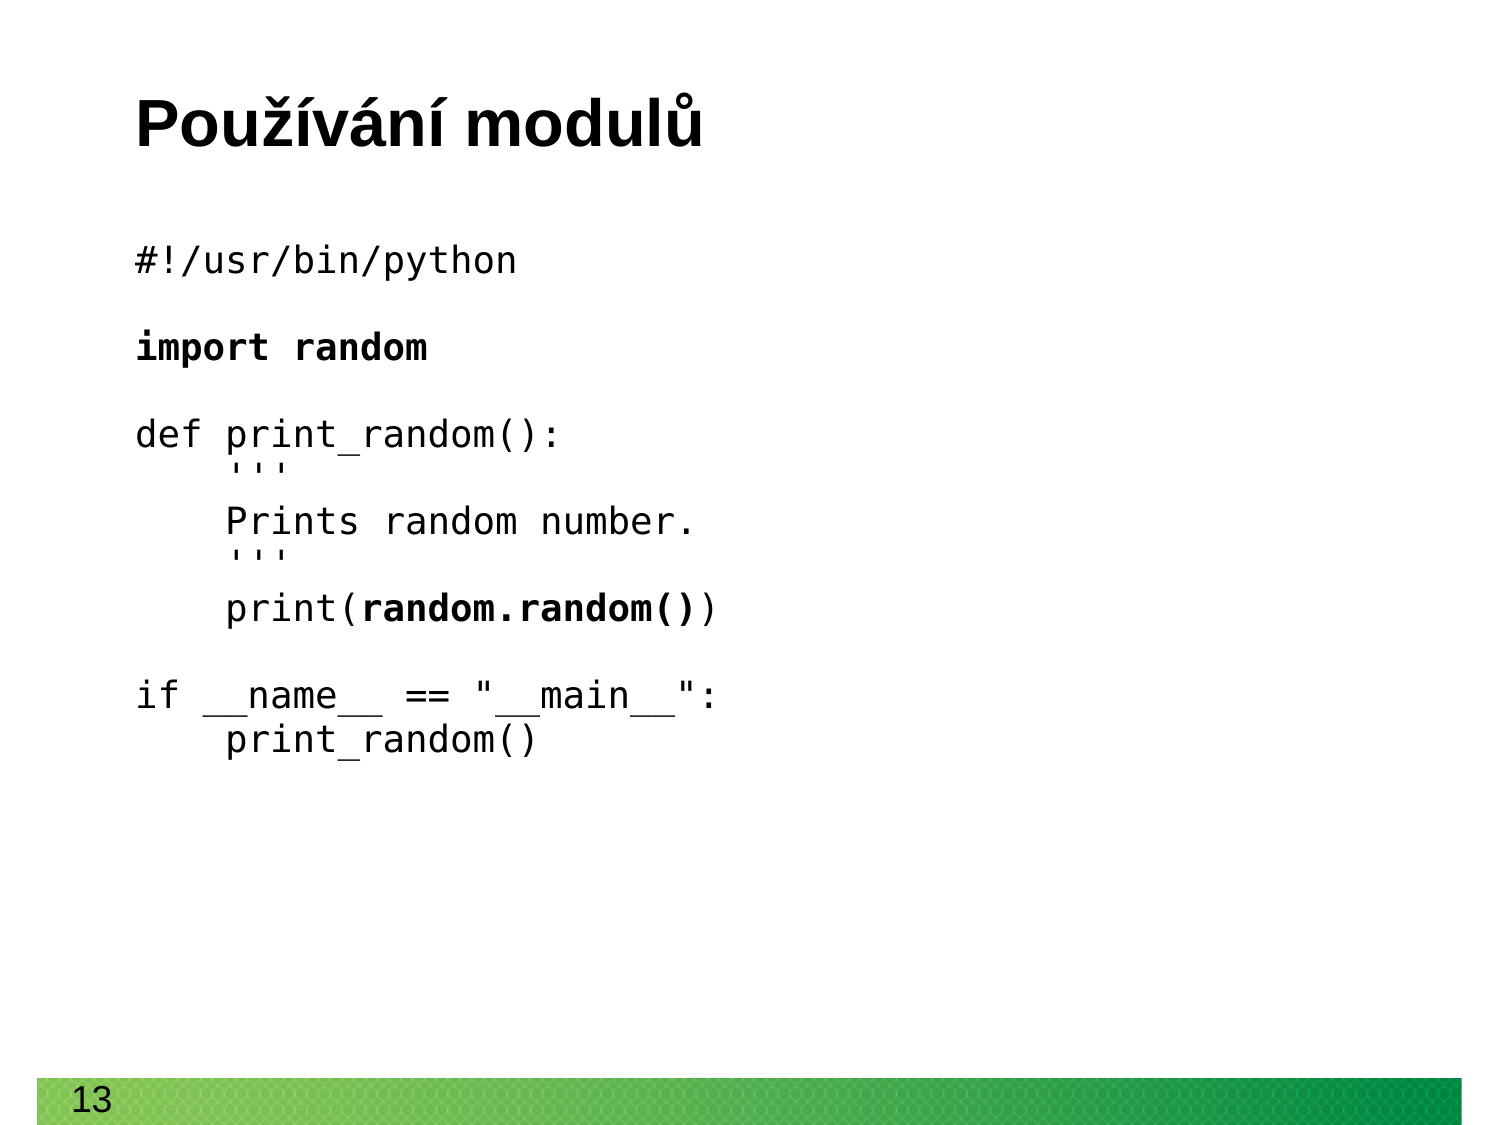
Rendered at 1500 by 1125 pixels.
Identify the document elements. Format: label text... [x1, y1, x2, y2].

picture [36, 1078, 1462, 1125]
list #!/usr/bin/python import random def print_random(): ''' Prints random number. ''' print(random.random()) if __name__ == "__main__": print_random() [135, 238, 1372, 982]
title Používání modulů [135, 41, 1372, 204]
